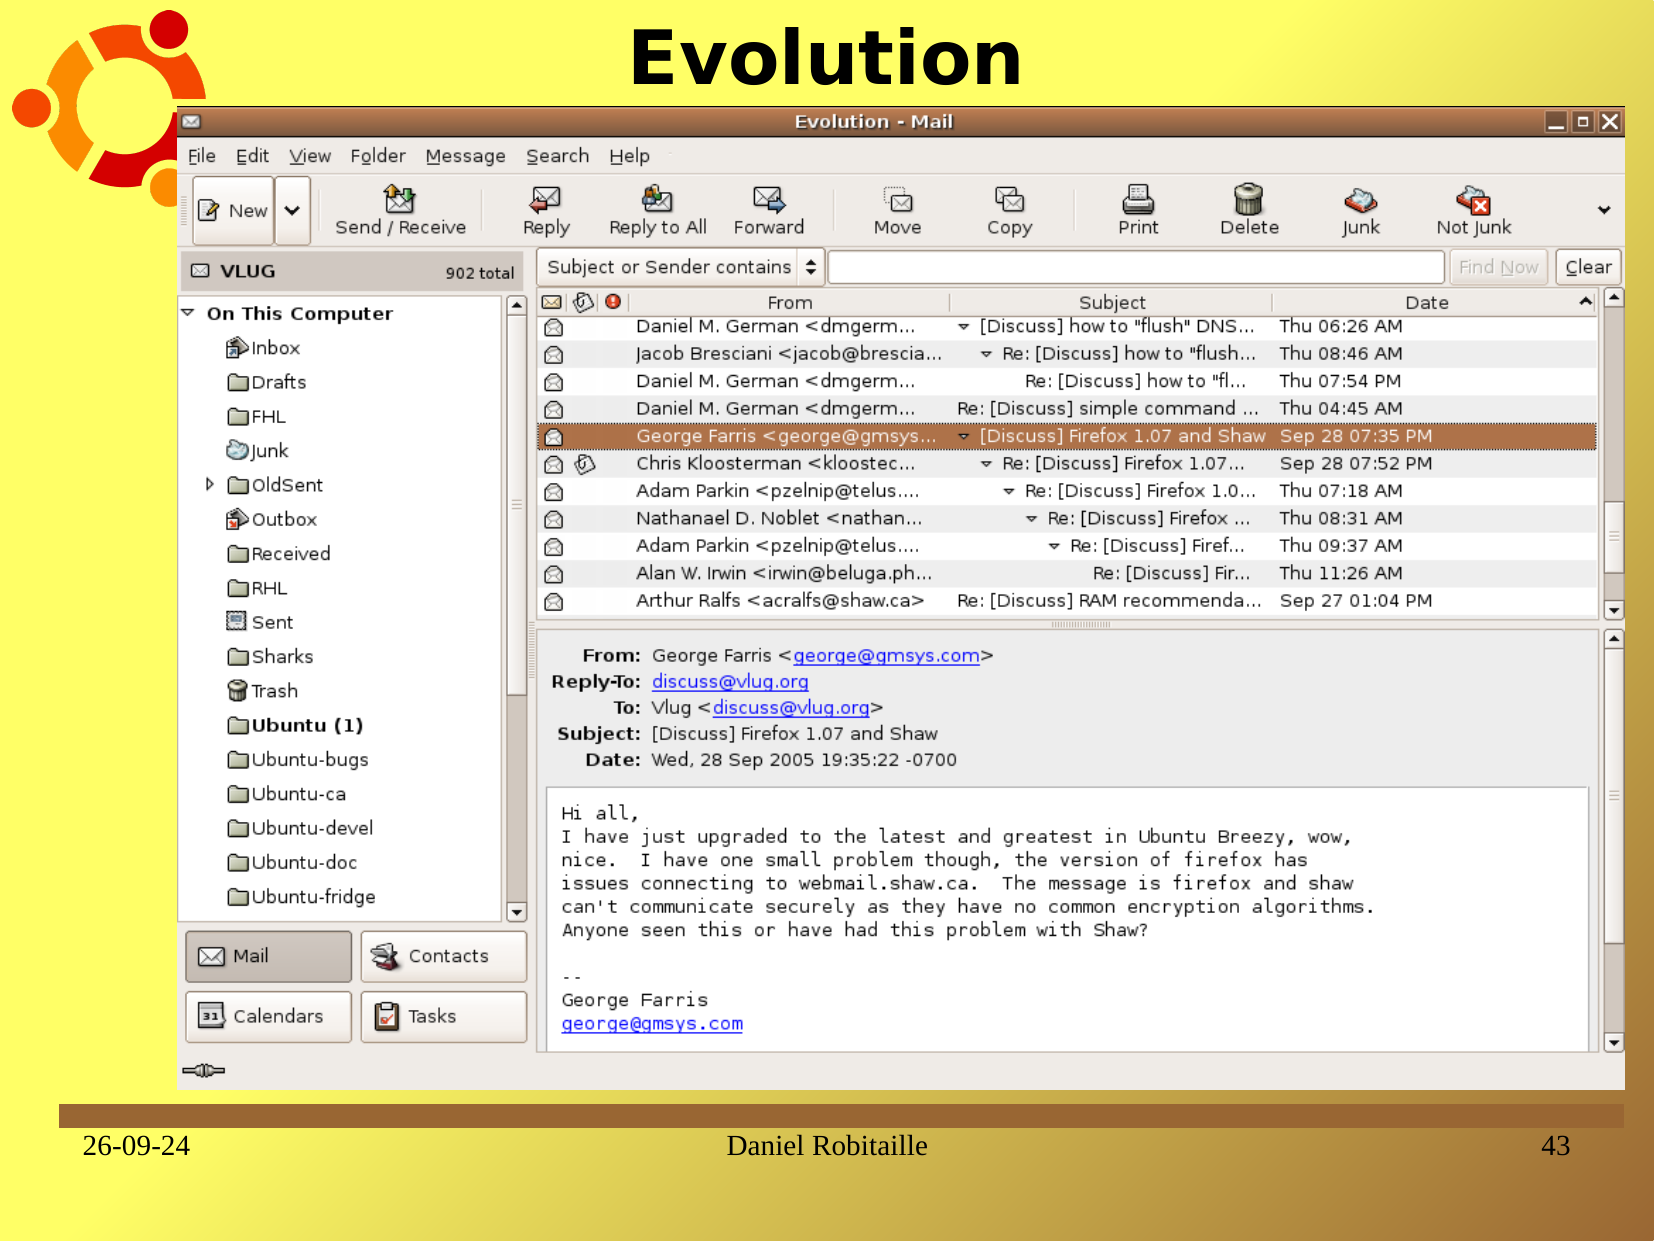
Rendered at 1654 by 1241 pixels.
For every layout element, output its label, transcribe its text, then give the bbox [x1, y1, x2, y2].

picture [12, 10, 1625, 1090]
title Evolution [82, 0, 1571, 163]
